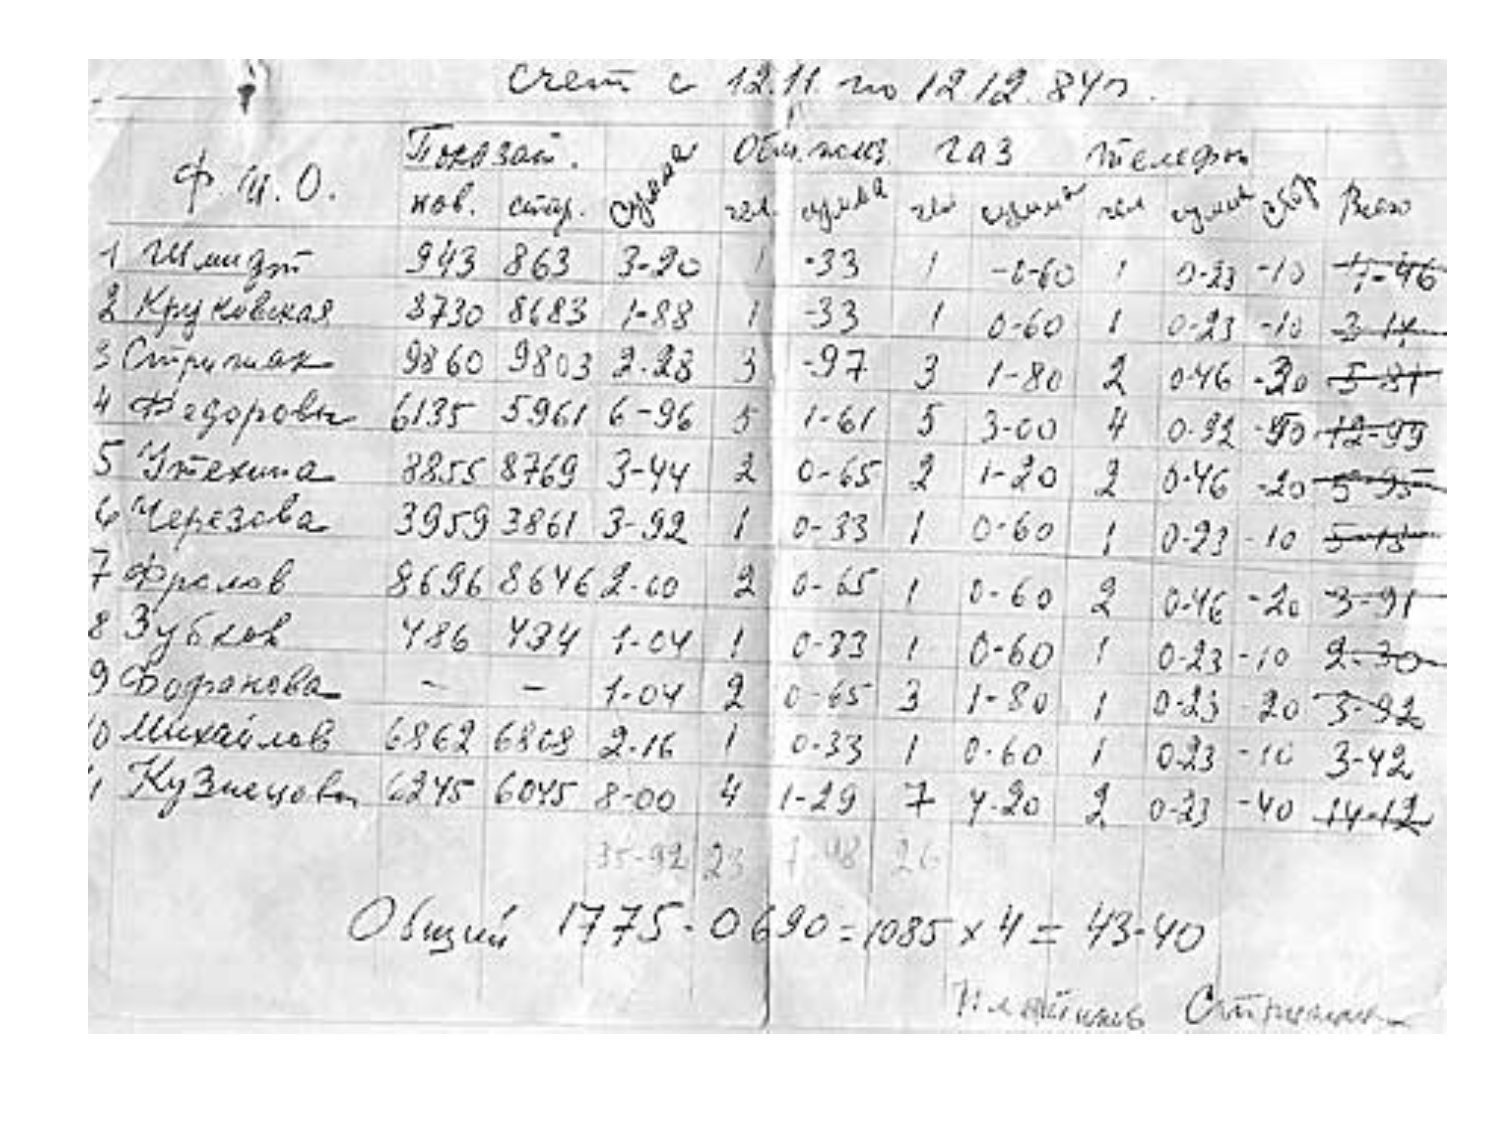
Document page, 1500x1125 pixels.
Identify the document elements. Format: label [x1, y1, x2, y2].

picture [88, 59, 1447, 1034]
